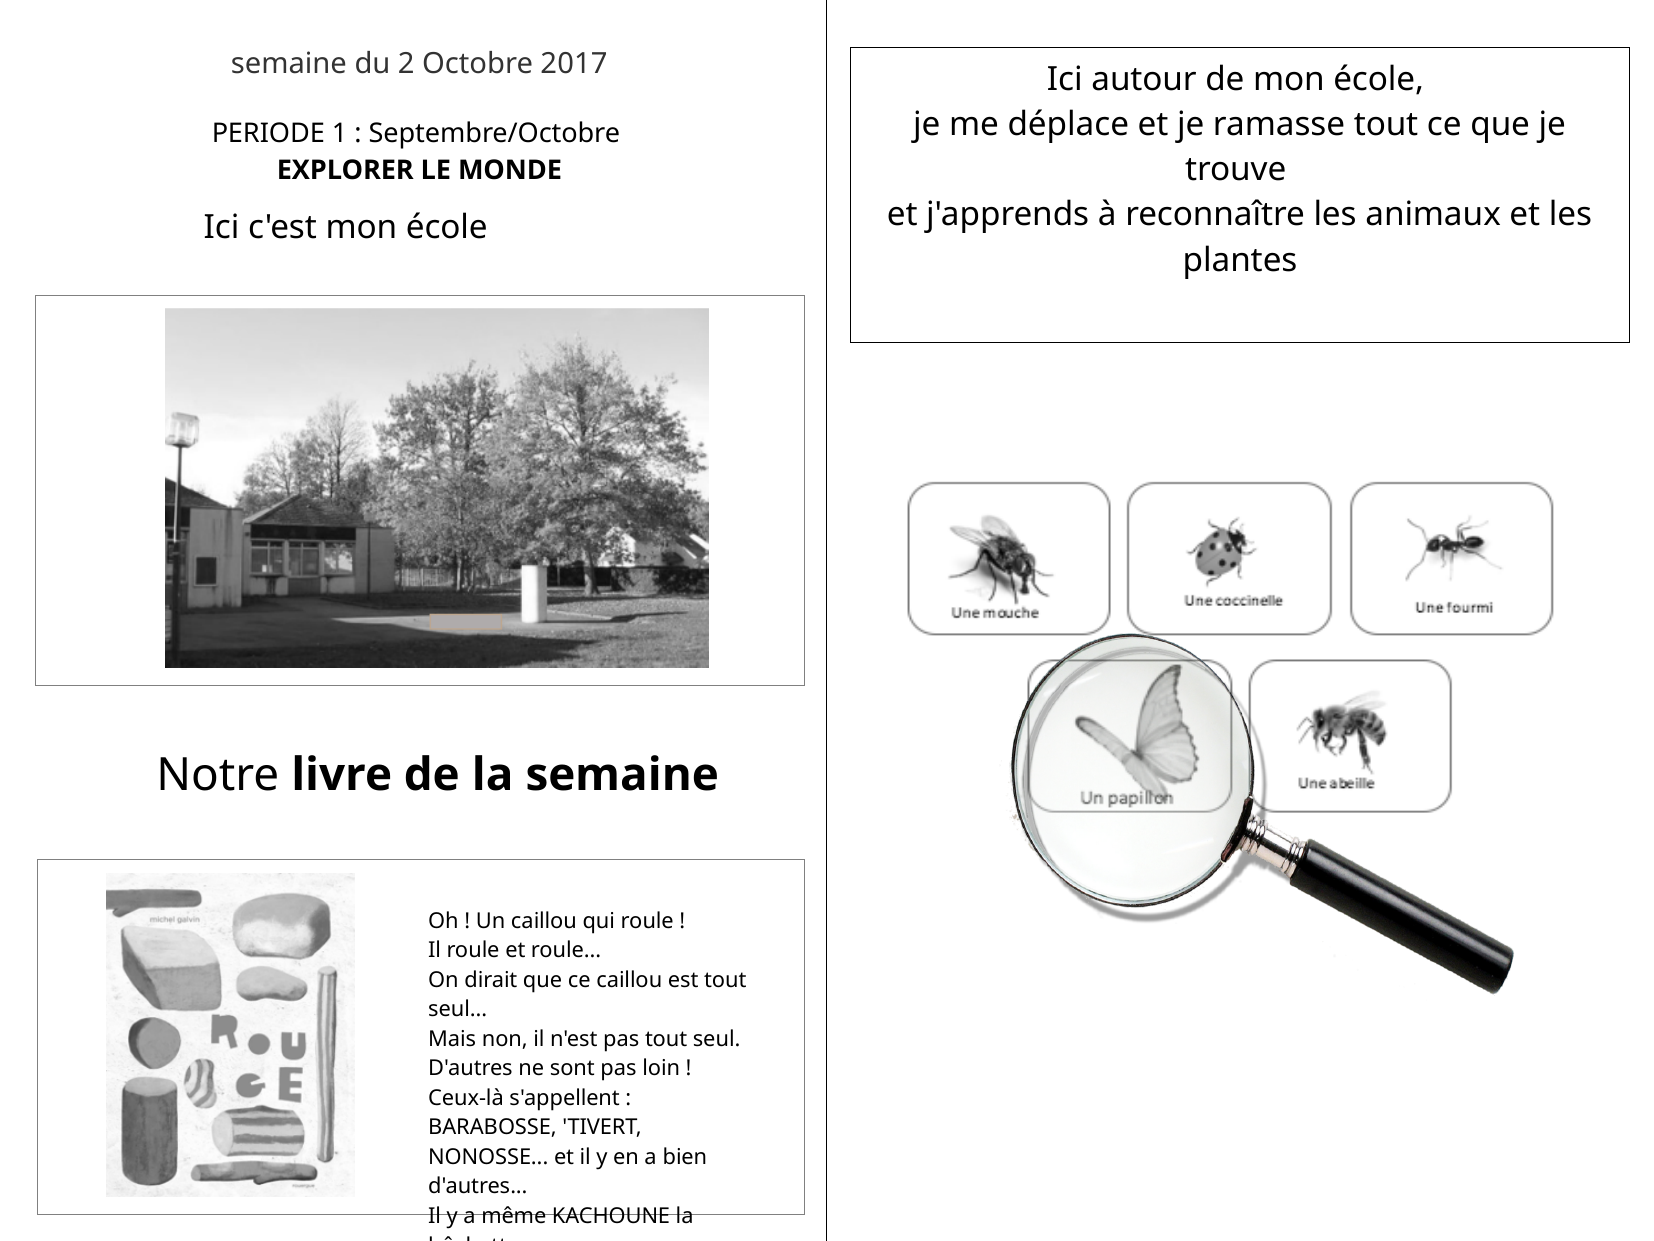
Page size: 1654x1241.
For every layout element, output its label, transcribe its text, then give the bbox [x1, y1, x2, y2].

text_box Ici autour de mon école, je me déplace et je ramasse tout ce que je trouve et j'apprends à reconnaître les animaux et les plantes [850, 47, 1630, 343]
text_box semaine du 2 Octobre 2017 [59, 35, 780, 118]
picture [862, 446, 1607, 1063]
text_box Ici c'est mon école [188, 195, 662, 278]
text_box PERIODE 1 : Septembre/Octobre EXPLORER LE MONDE [82, 106, 756, 189]
text_box Oh ! Un caillou qui roule ! Il roule et roule... On dirait que ce caillou est tout seul... Mais non, il n'est pas tout seul. D'autres ne sont pas loin ! Ceux-là s'appellent : BARABOSSE, 'TIVERT, NONOSSE... et il y en a bien d'autres... Il y a même KACHOUNE la bûchette. [413, 898, 780, 1216]
picture [106, 873, 355, 1197]
picture [165, 307, 709, 668]
text_box Notre livre de la semaine [35, 734, 805, 898]
